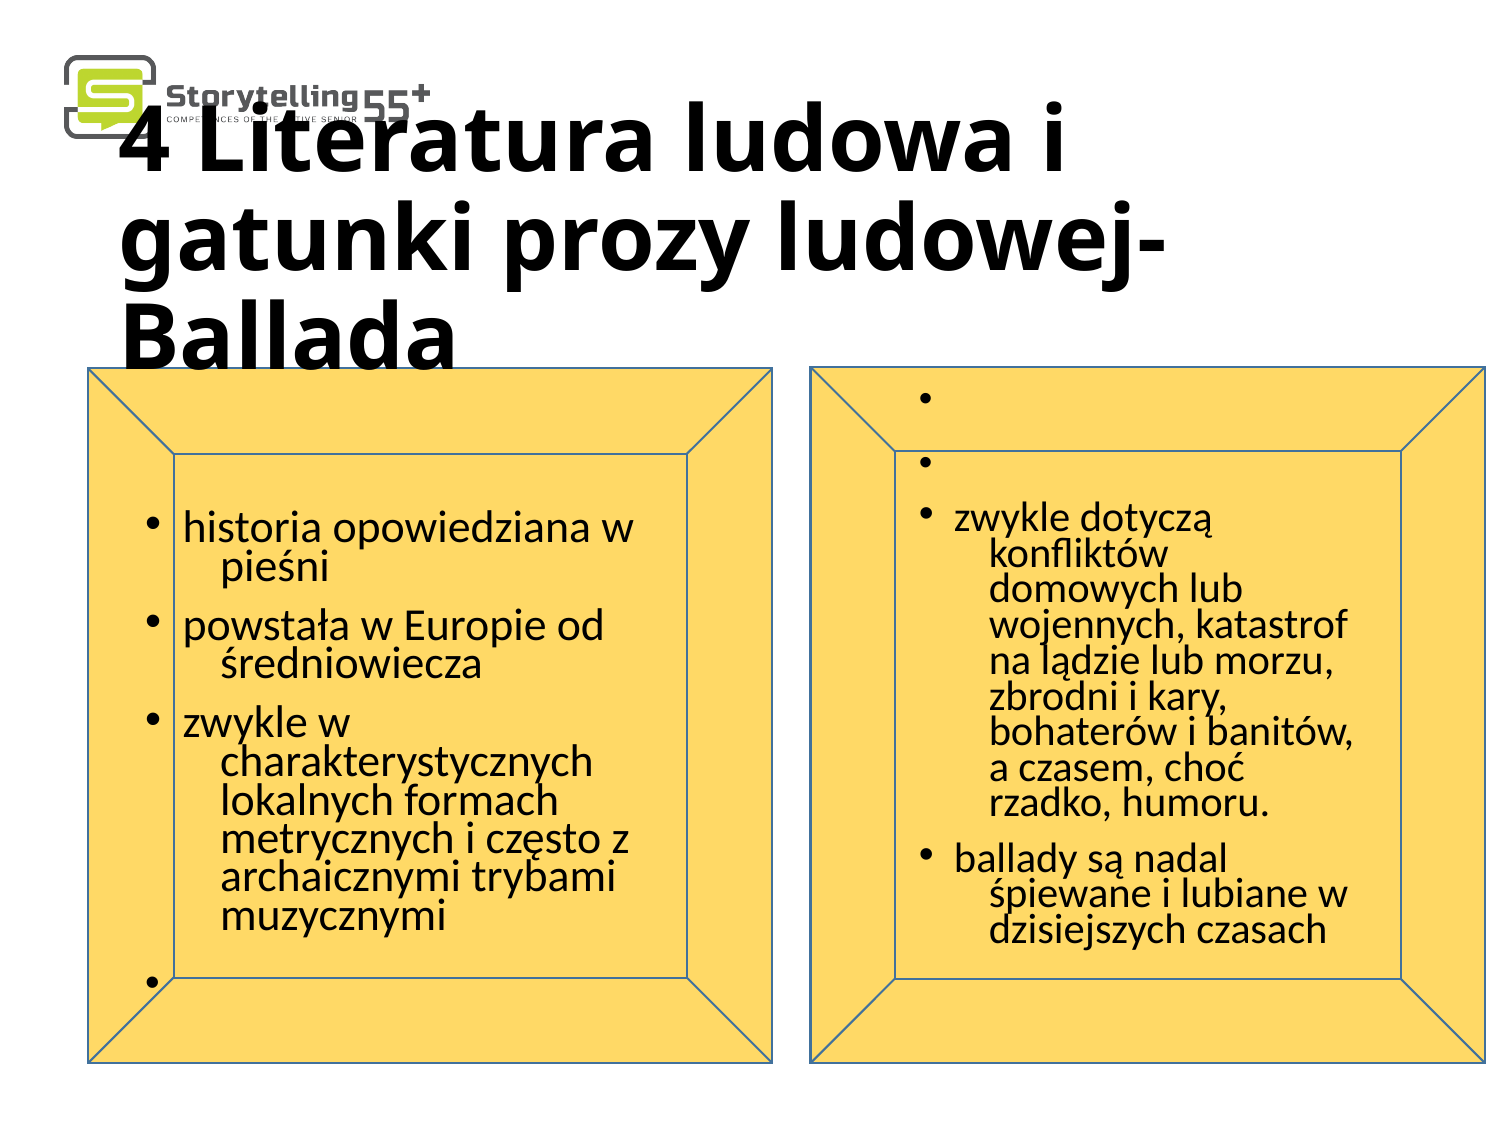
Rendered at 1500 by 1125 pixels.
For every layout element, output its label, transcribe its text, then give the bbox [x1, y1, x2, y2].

list historia opowiedziana w pieśni powstała w Europie od średniowiecza zwykle w charakterystycznych lokalnych formach metrycznych i często z archaicznymi trybami muzycznymi [130, 433, 731, 1079]
list zwykle dotyczą konfliktów domowych lub wojennych, katastrof na lądzie lub morzu, zbrodni i kary, bohaterów i banitów, a czasem, choć rzadko, humoru. ballady są nadal śpiewane i lubiane w dzisiejszych czasach [903, 367, 1373, 975]
text_box [88, 368, 773, 1064]
text_box [810, 367, 1486, 1064]
picture [64, 55, 430, 139]
title 4 Literatura ludowa i gatunki prozy ludowej- Ballada [103, 59, 1397, 423]
